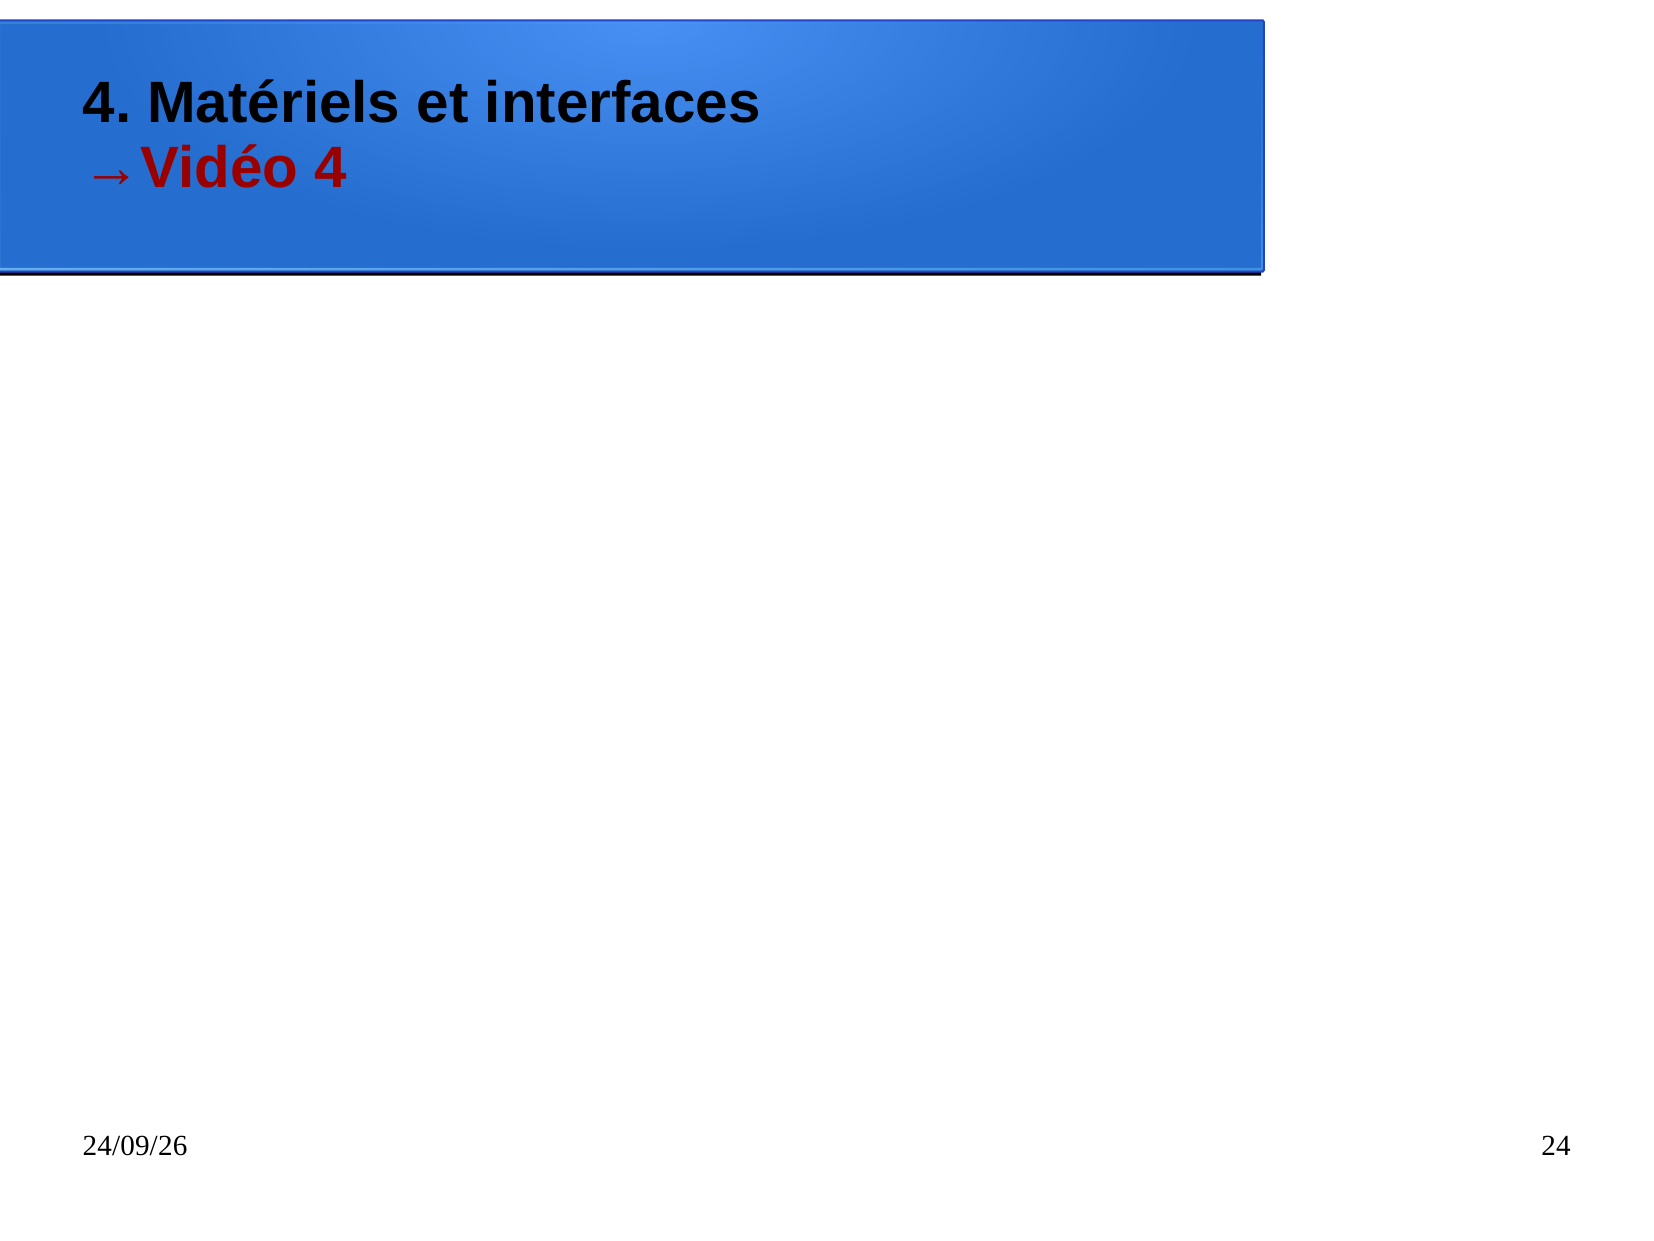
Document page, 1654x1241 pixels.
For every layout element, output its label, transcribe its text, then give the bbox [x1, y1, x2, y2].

title 4. Matériels et interfaces →Vidéo 4 [82, 69, 1264, 238]
